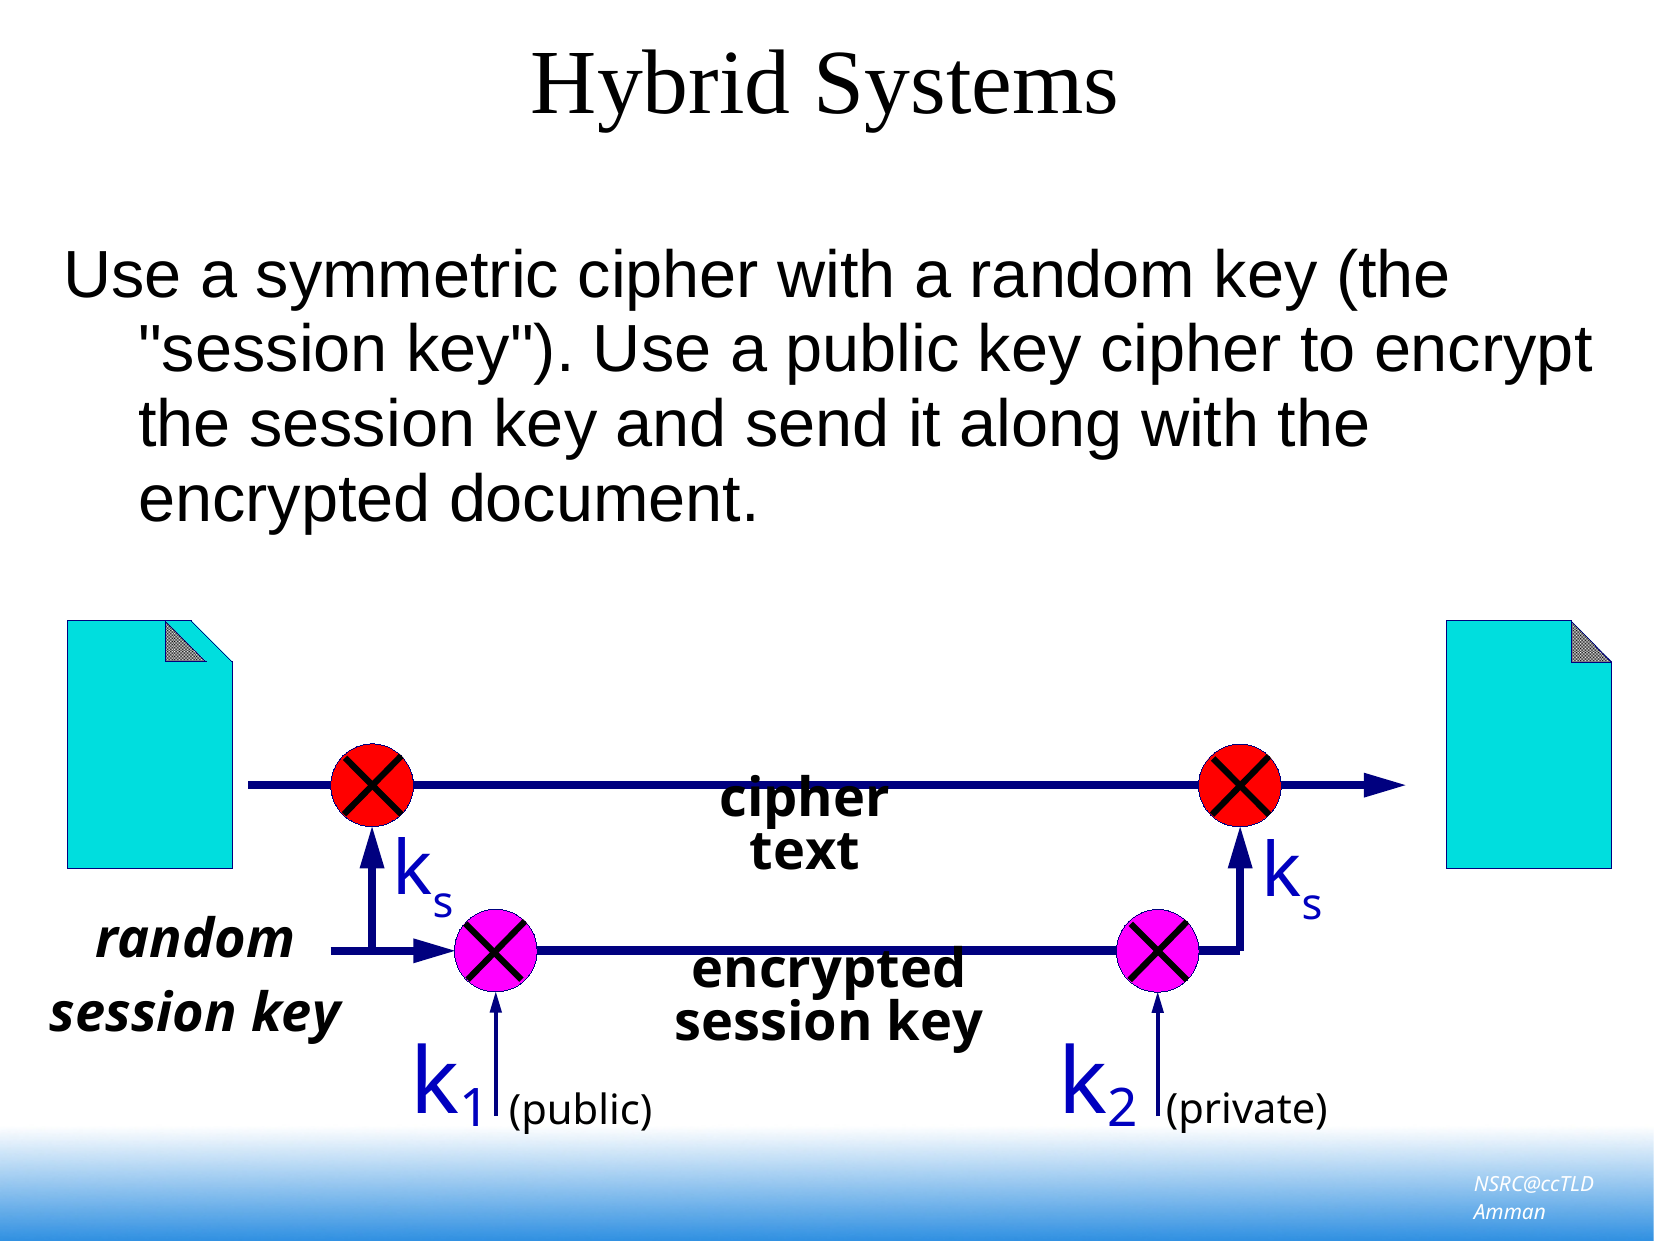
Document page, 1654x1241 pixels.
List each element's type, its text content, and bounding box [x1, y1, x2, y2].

text_box k1 [410, 1015, 490, 1143]
text_box [1116, 909, 1185, 993]
list Use a symmetric cipher with a random key (the "session key"). Use a public key cipher to encrypt the session key and send it along with the encrypted document. [63, 236, 1614, 574]
text_box encrypted session key [674, 944, 984, 1052]
title Hybrid Systems [393, 31, 1258, 148]
text_box [1446, 620, 1612, 869]
text_box [1198, 744, 1266, 827]
text_box [454, 925, 489, 982]
picture [0, 1124, 1654, 1241]
text_box ks [1261, 816, 1323, 933]
text_box [1246, 759, 1282, 812]
text_box [465, 909, 522, 947]
text_box [378, 758, 414, 812]
text_box k2 [1058, 1015, 1139, 1143]
text_box random session key [49, 898, 342, 1048]
text_box [469, 924, 538, 992]
text_box [330, 743, 399, 827]
text_box (private) [1165, 1079, 1328, 1137]
text_box [1164, 924, 1200, 977]
text_box [67, 620, 233, 869]
text_box ks [392, 814, 454, 930]
text_box (public) [508, 1079, 653, 1137]
text_box cipher text [719, 773, 891, 881]
